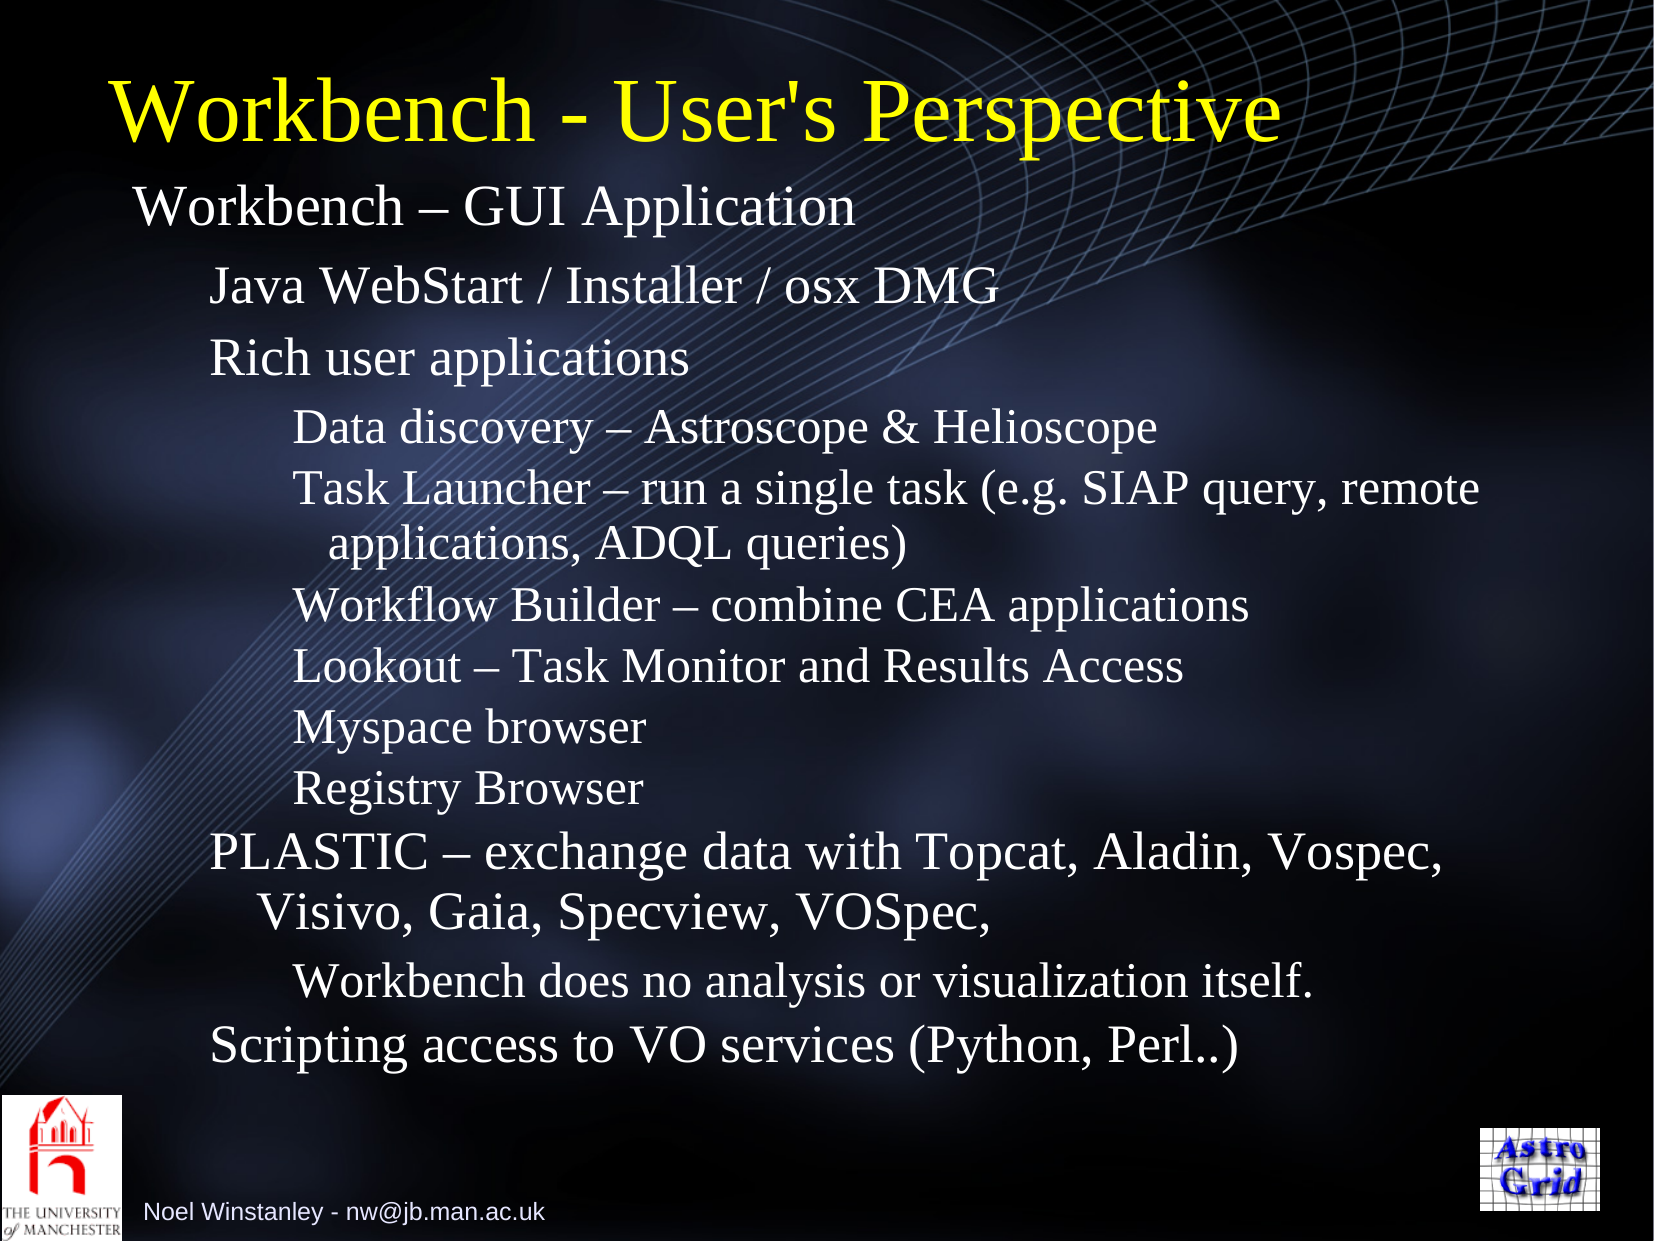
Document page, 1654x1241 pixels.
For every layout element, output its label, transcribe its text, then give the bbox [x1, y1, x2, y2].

list Workbench – GUI Application Java WebStart / Installer / osx DMG Rich user applications Data discovery – Astroscope & Helioscope Task Launcher – run a single task (e.g. SIAP query, remote applications, ADQL queries) Workflow Builder – combine CEA applications Lookout – Task Monitor and Results Access Myspace browser Registry Browser PLASTIC – exchange data with Topcat, Aladin, Vospec, Visivo, Gaia, Specview, VOSpec, Workbench does no analysis or visualization itself. Scripting access to VO services (Python, Perl..) [115, 172, 1536, 1157]
title Workbench - User's Perspective [108, 26, 1534, 196]
picture [0, 0, 1654, 1241]
